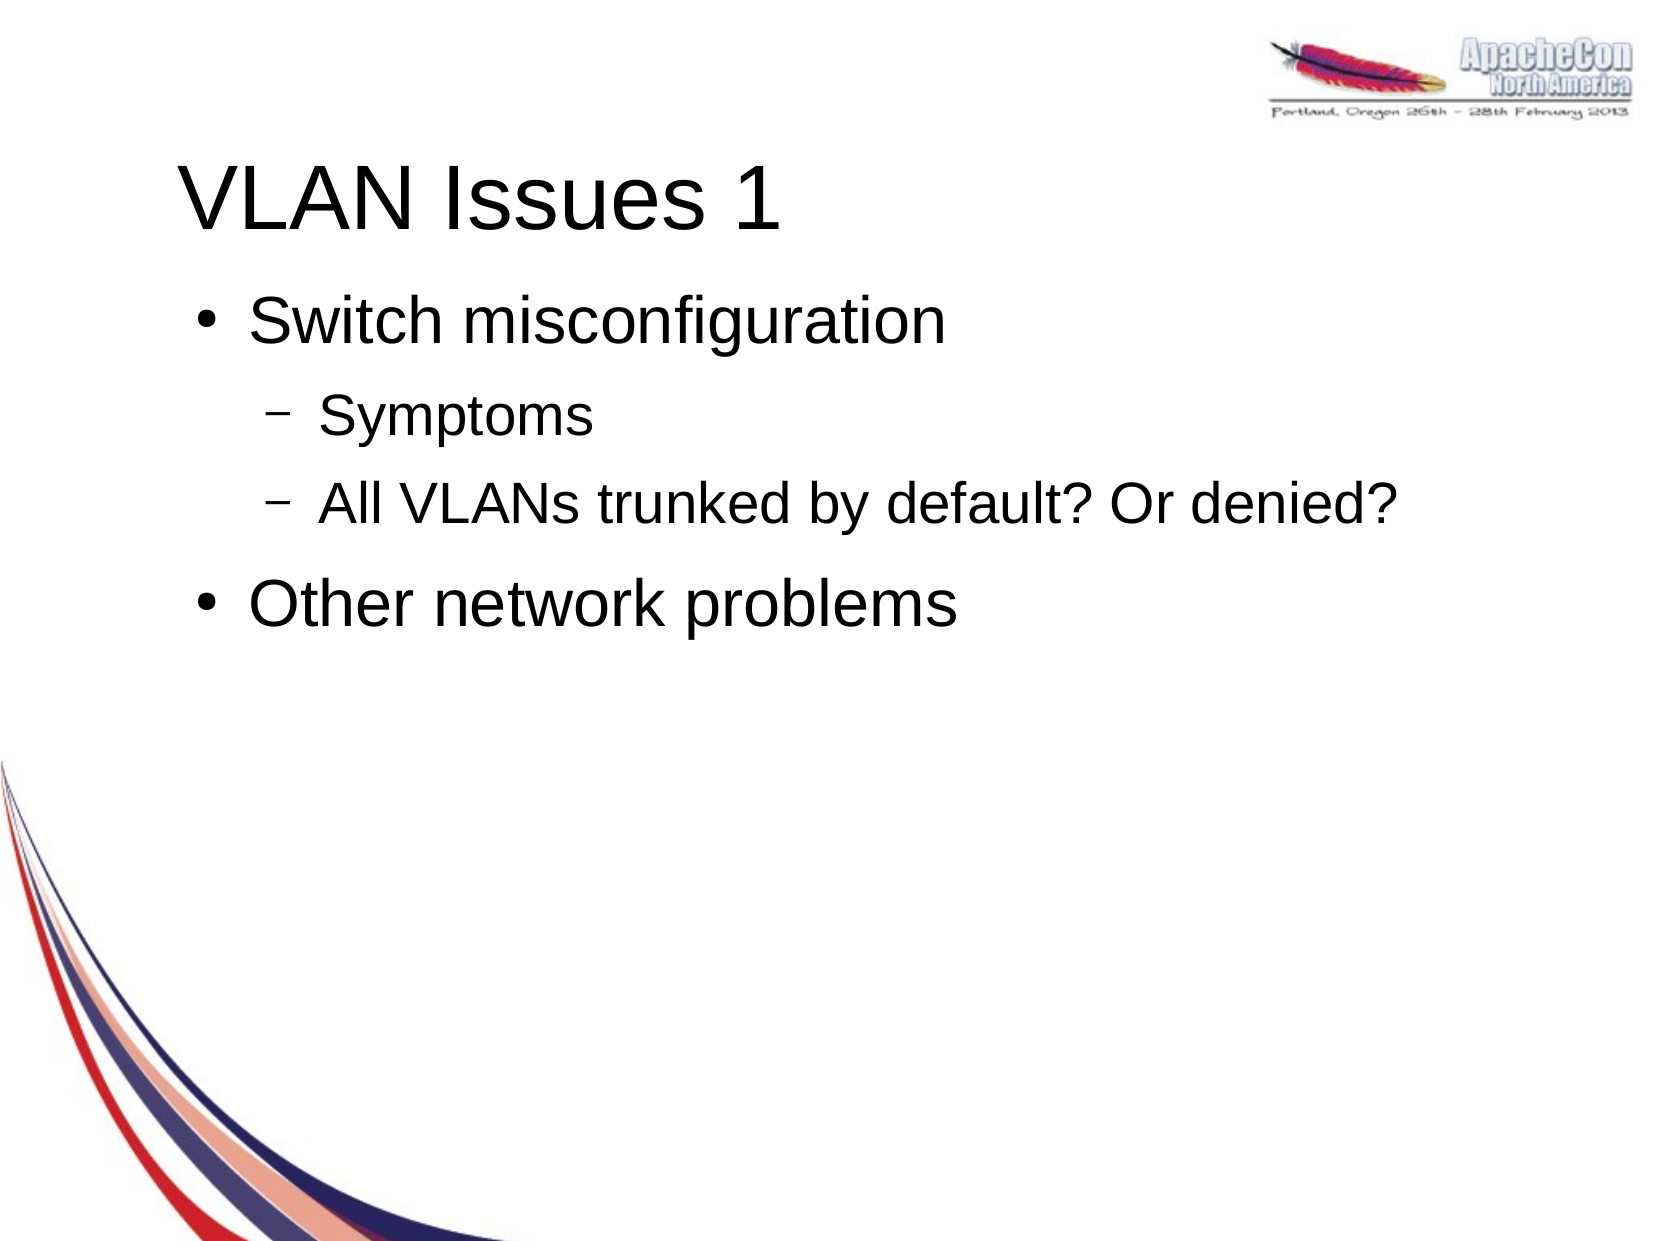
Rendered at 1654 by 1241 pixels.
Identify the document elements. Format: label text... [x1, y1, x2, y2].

picture [0, 0, 1654, 1241]
list Switch misconfiguration Symptoms All VLANs trunked by default? Or denied? Other network problems [177, 283, 1536, 990]
title VLAN Issues 1 [177, 146, 1536, 250]
